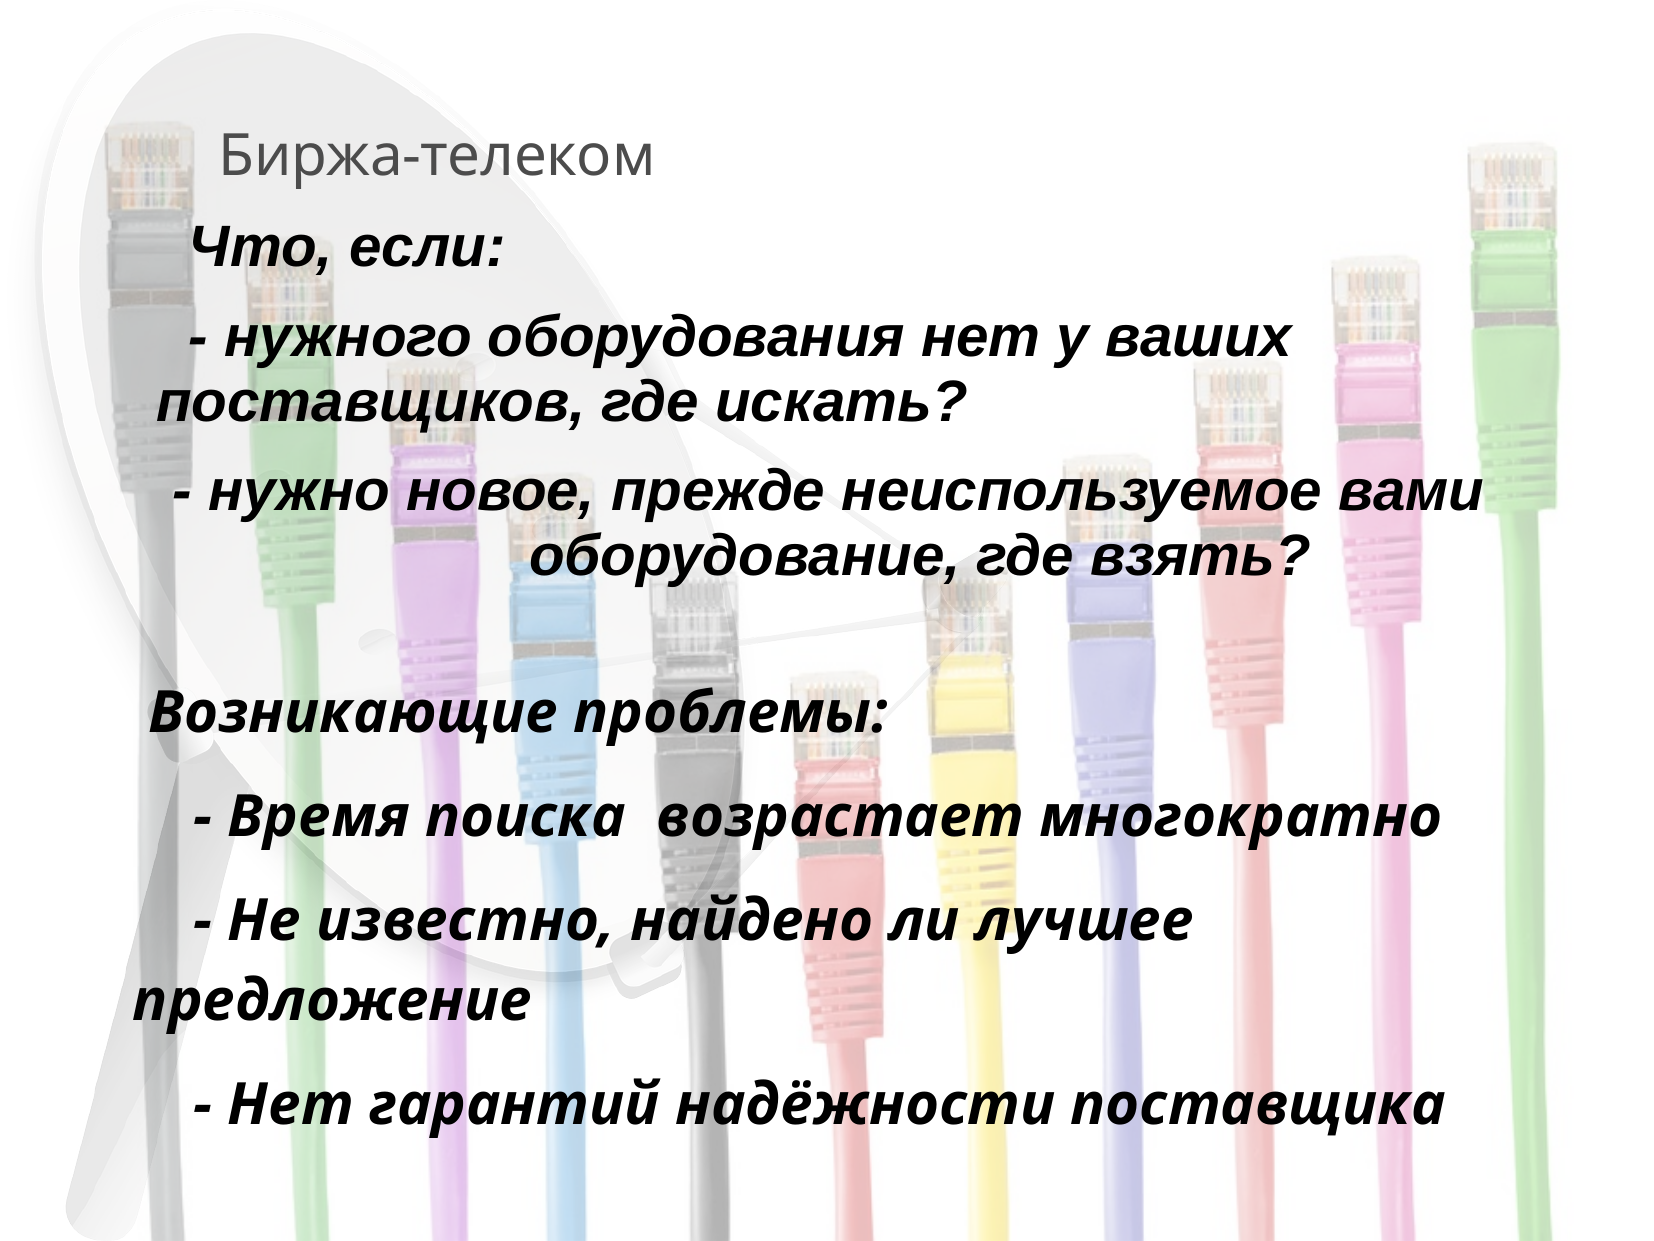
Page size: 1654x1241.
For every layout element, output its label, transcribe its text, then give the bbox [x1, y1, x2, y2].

picture [0, 0, 1654, 1241]
text_box Что, если: - нужного оборудования нет у ваших поставщиков, где искать? - нужно новое, прежде неиспользуемое вами оборудование, где взять? [141, 206, 1583, 650]
text_box Возникающие проблемы: - Время поиска возрастает многократно - Не известно, найдено ли лучшее предложение - Нет гарантий надёжности поставщика [118, 663, 1524, 1182]
